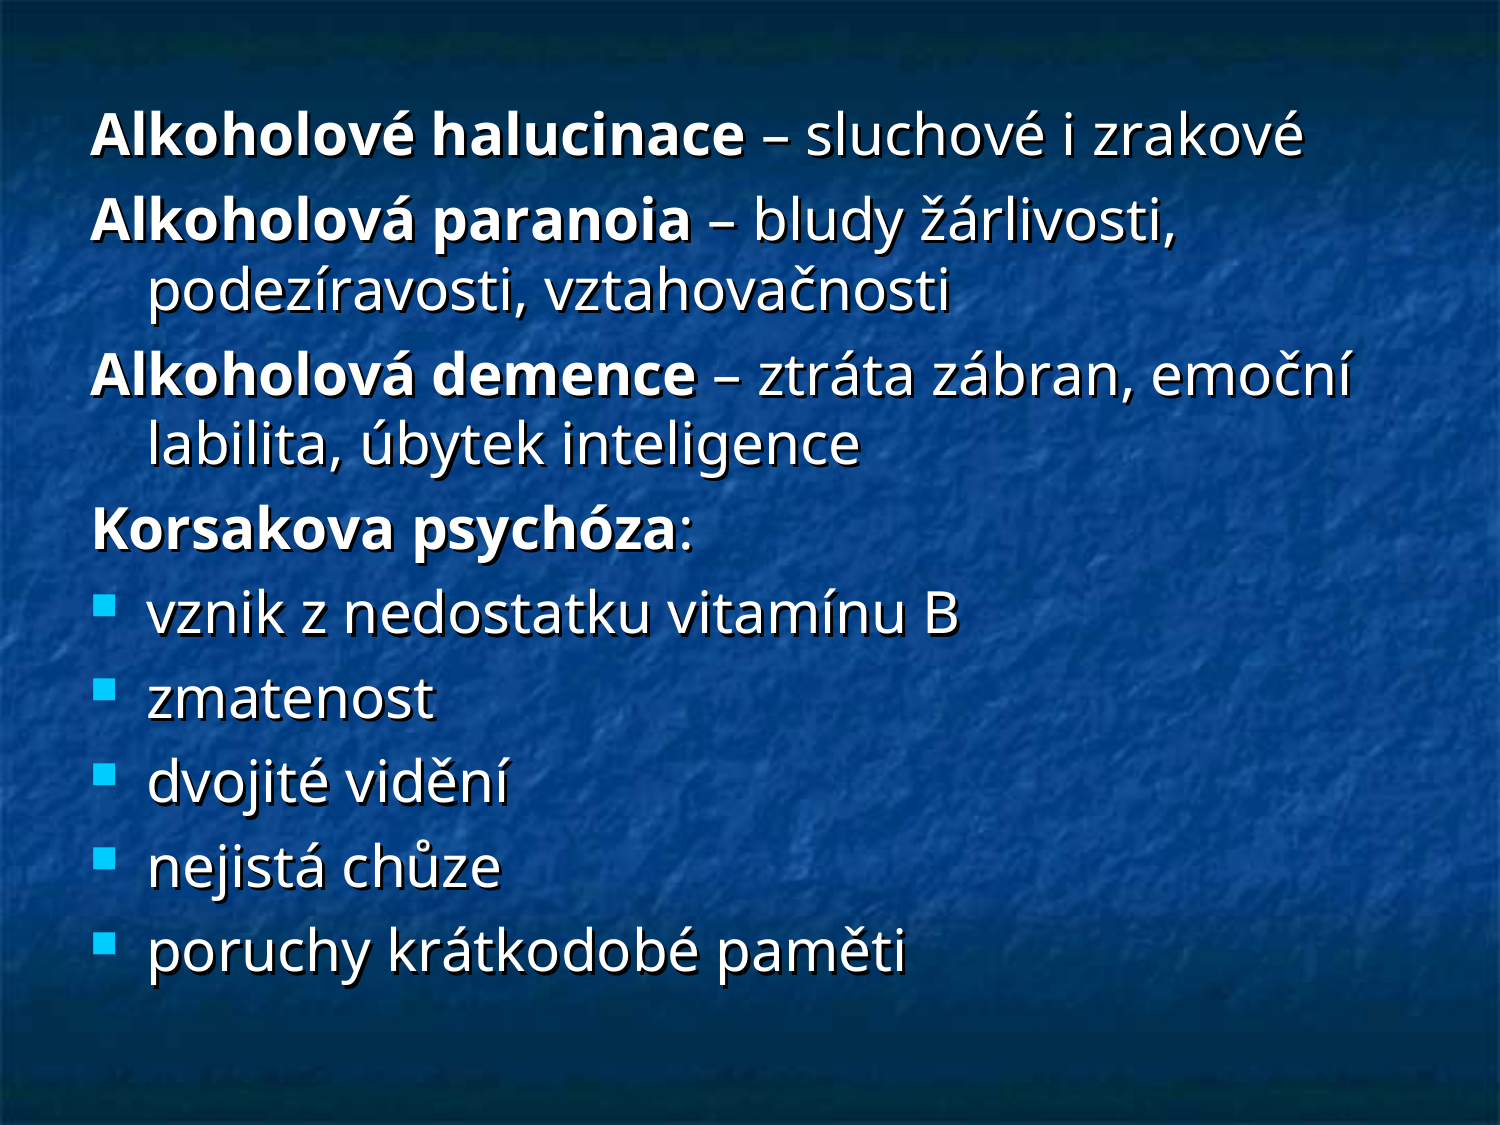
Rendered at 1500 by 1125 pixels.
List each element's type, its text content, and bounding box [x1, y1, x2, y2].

list Alkoholové halucinace – sluchové i zrakové Alkoholová paranoia – bludy žárlivosti, podezíravosti, vztahovačnosti Alkoholová demence – ztráta zábran, emoční labilita, úbytek inteligence Korsakova psychóza: vznik z nedostatku vitamínu B zmatenost dvojité vidění nejistá chůze poruchy krátkodobé paměti [75, 90, 1426, 1005]
picture [0, 0, 1500, 1125]
